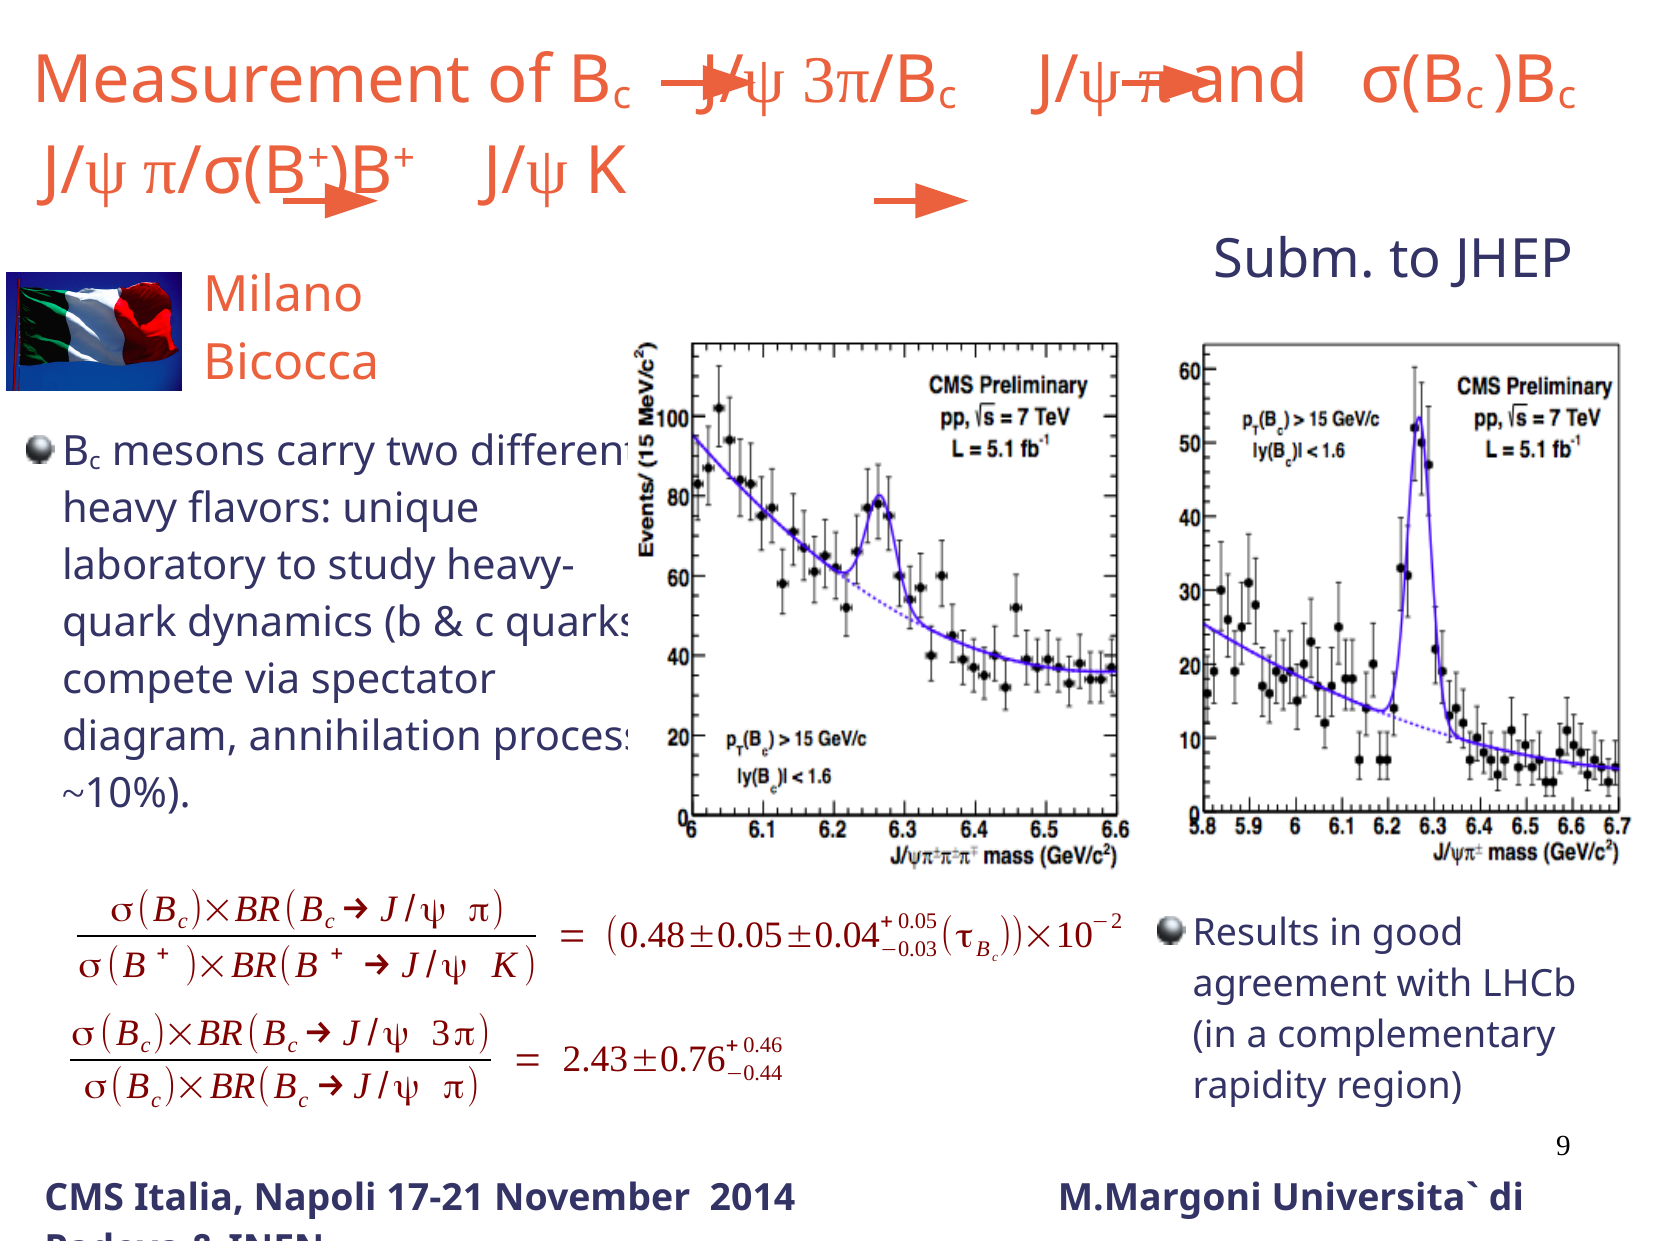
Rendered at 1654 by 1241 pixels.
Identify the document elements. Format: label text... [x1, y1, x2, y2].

chart [66, 885, 1131, 989]
picture [6, 272, 182, 391]
text_box CMS Italia, Napoli 17-21 November 2014 M.Margoni Universita` di Padova & INFN [29, 1163, 1625, 1237]
picture [628, 283, 1654, 898]
text_box Milano Bicocca [188, 250, 508, 413]
text_box Bc mesons carry two different heavy flavors: unique laboratory to study heavy-quark dynamics (b & c quarks compete via spectator diagram, annihilation process ~10%). [11, 413, 662, 1081]
text_box Results in good agreement with LHCb (in a complementary rapidity region) [1142, 897, 1642, 1144]
text_box Measurement of Bc J/ψ 3π/Bc J/ψ π and σ(Bc )Bc J/ψ π/σ(B+)B+ J/ψ K [17, 23, 1654, 270]
chart [59, 1009, 792, 1112]
text_box Subm. to JHEP [1198, 212, 1654, 289]
